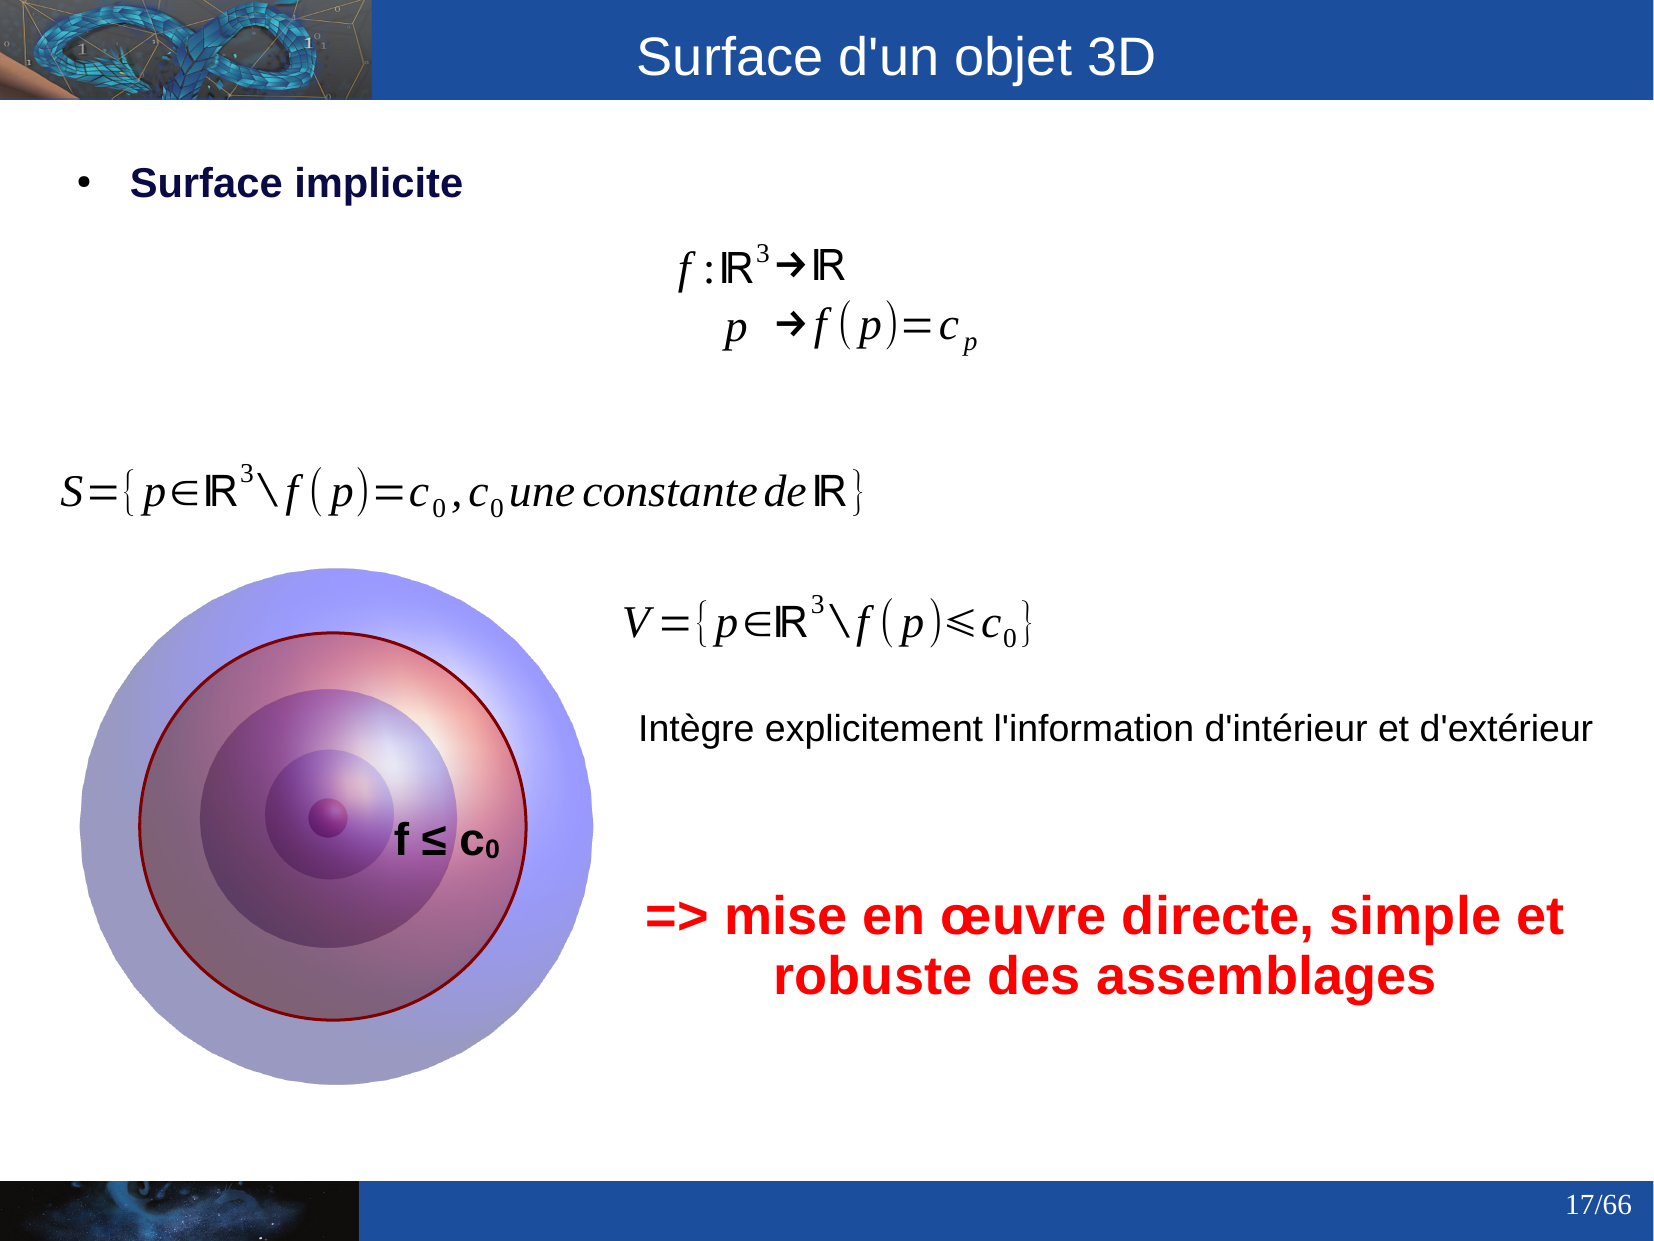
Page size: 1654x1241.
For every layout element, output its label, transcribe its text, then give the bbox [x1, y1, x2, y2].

picture [0, 0, 1654, 100]
chart [52, 458, 875, 523]
text_box => mise en œuvre directe, simple et robuste des assemblages [612, 877, 1600, 1015]
title Surface d'un objet 3D [387, 10, 1407, 102]
picture [0, 1181, 1654, 1241]
chart [670, 237, 984, 357]
chart [615, 589, 1044, 654]
list Surface implicite [58, 159, 1600, 1145]
text_box Intègre explicitement l'information d'intérieur et d'extérieur [623, 699, 1616, 774]
text_box f ≤ c0 [362, 806, 563, 913]
